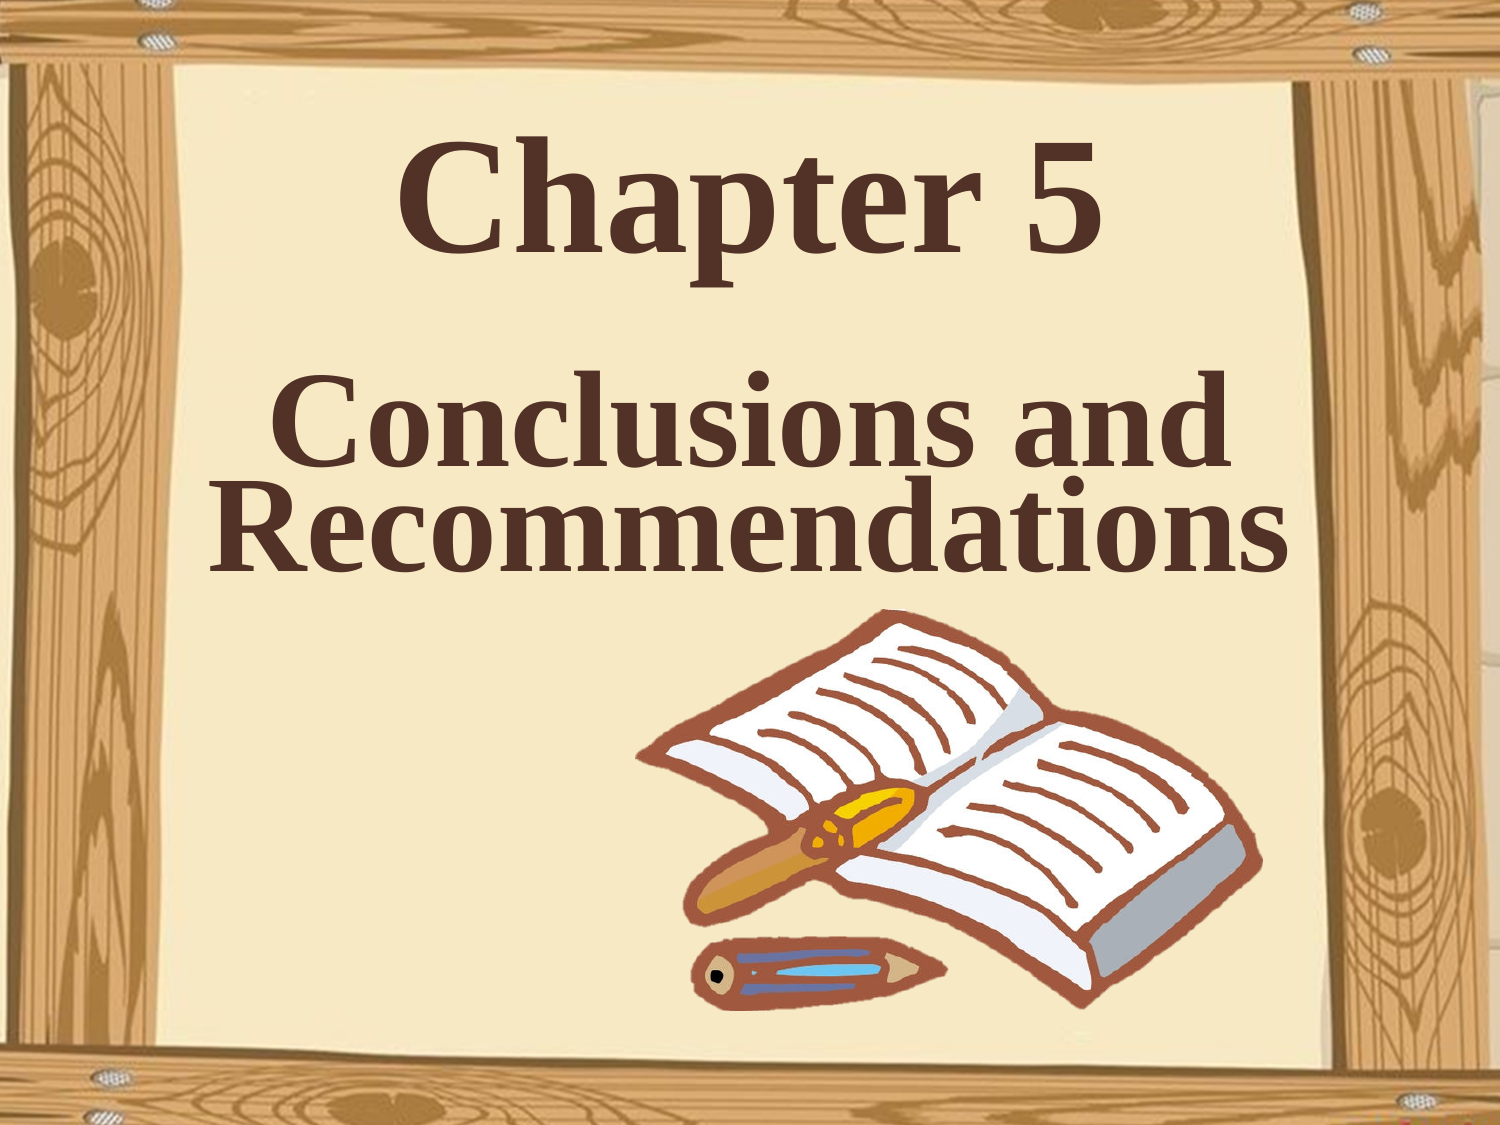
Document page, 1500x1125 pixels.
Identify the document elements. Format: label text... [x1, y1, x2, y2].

picture [0, 0, 1500, 1125]
text_box Chapter 5 Conclusions and Recommendations [74, 172, 1425, 504]
